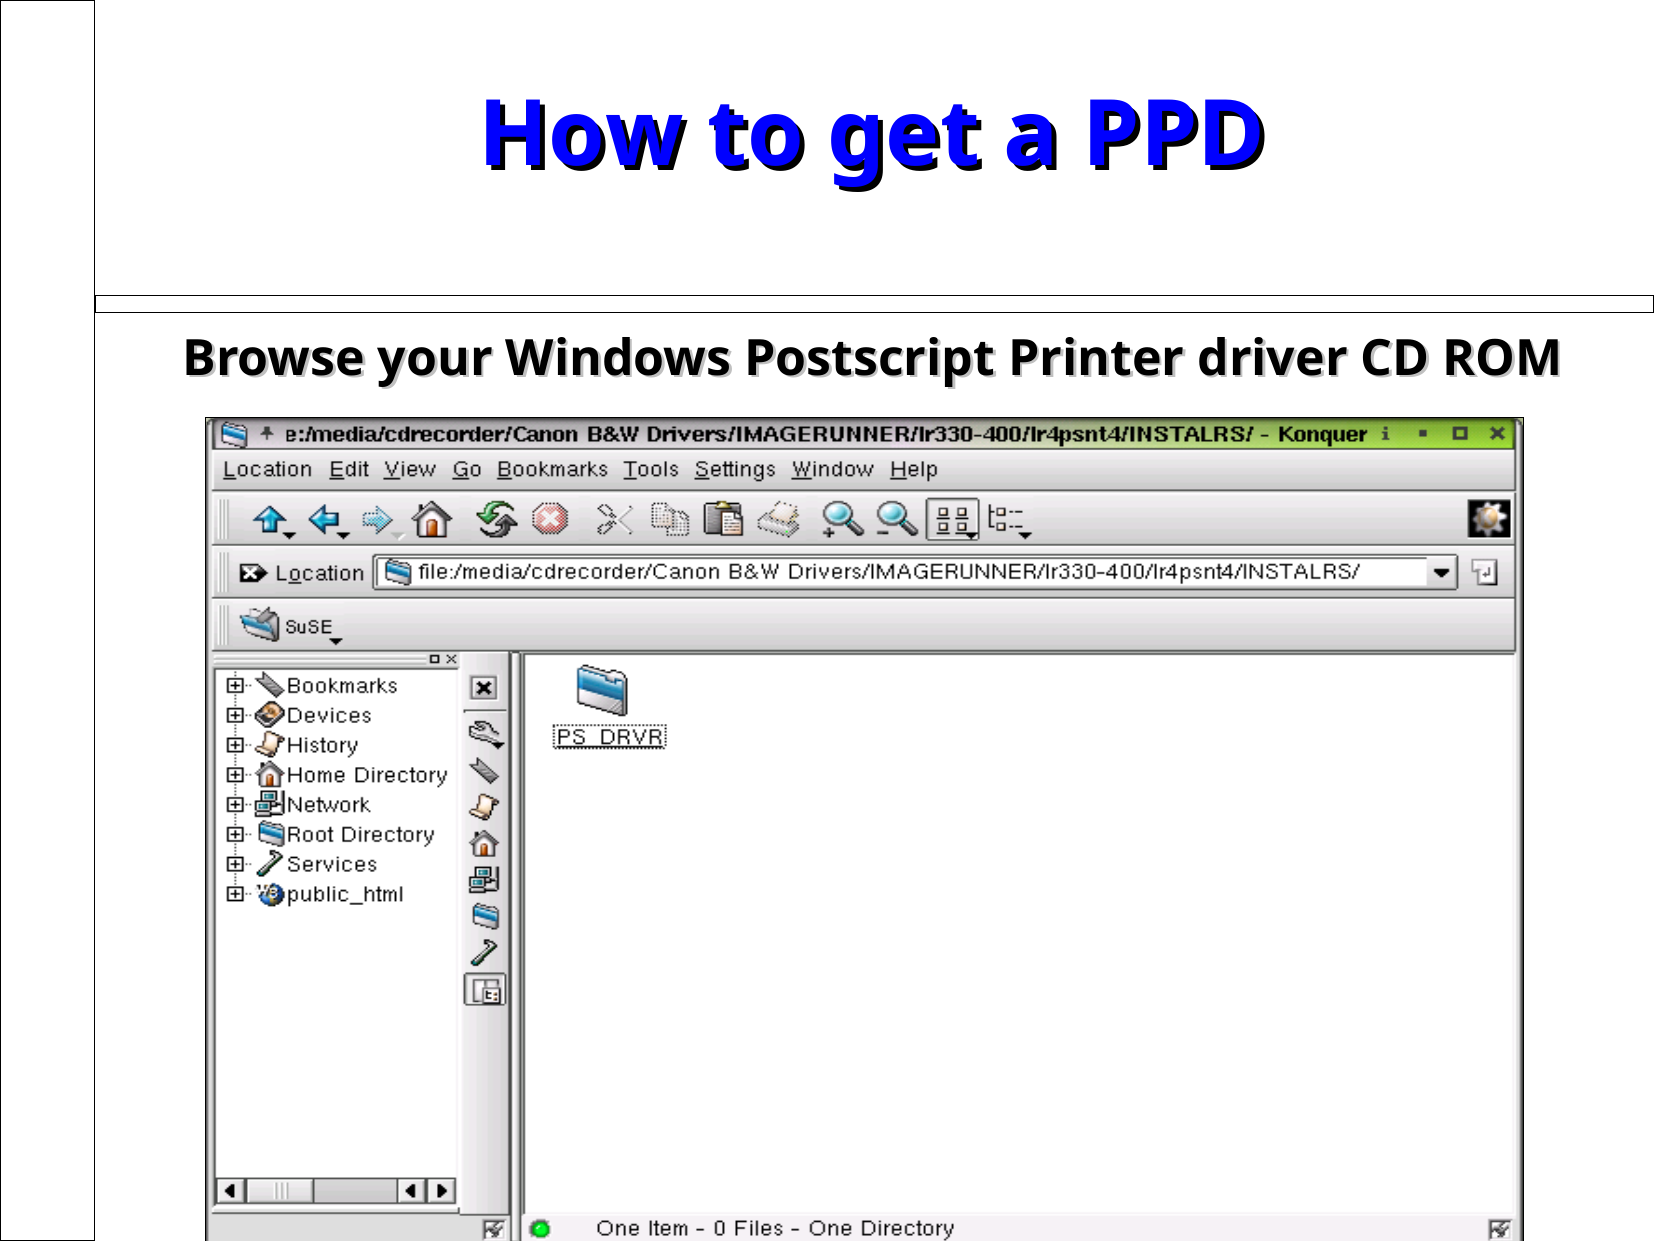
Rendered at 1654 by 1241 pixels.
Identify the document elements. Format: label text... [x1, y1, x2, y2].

picture [205, 417, 1524, 1241]
text_box Browse your Windows Postscript Printer driver CD ROM [111, 321, 1634, 390]
text_box How to get a PPD [141, 15, 1605, 246]
